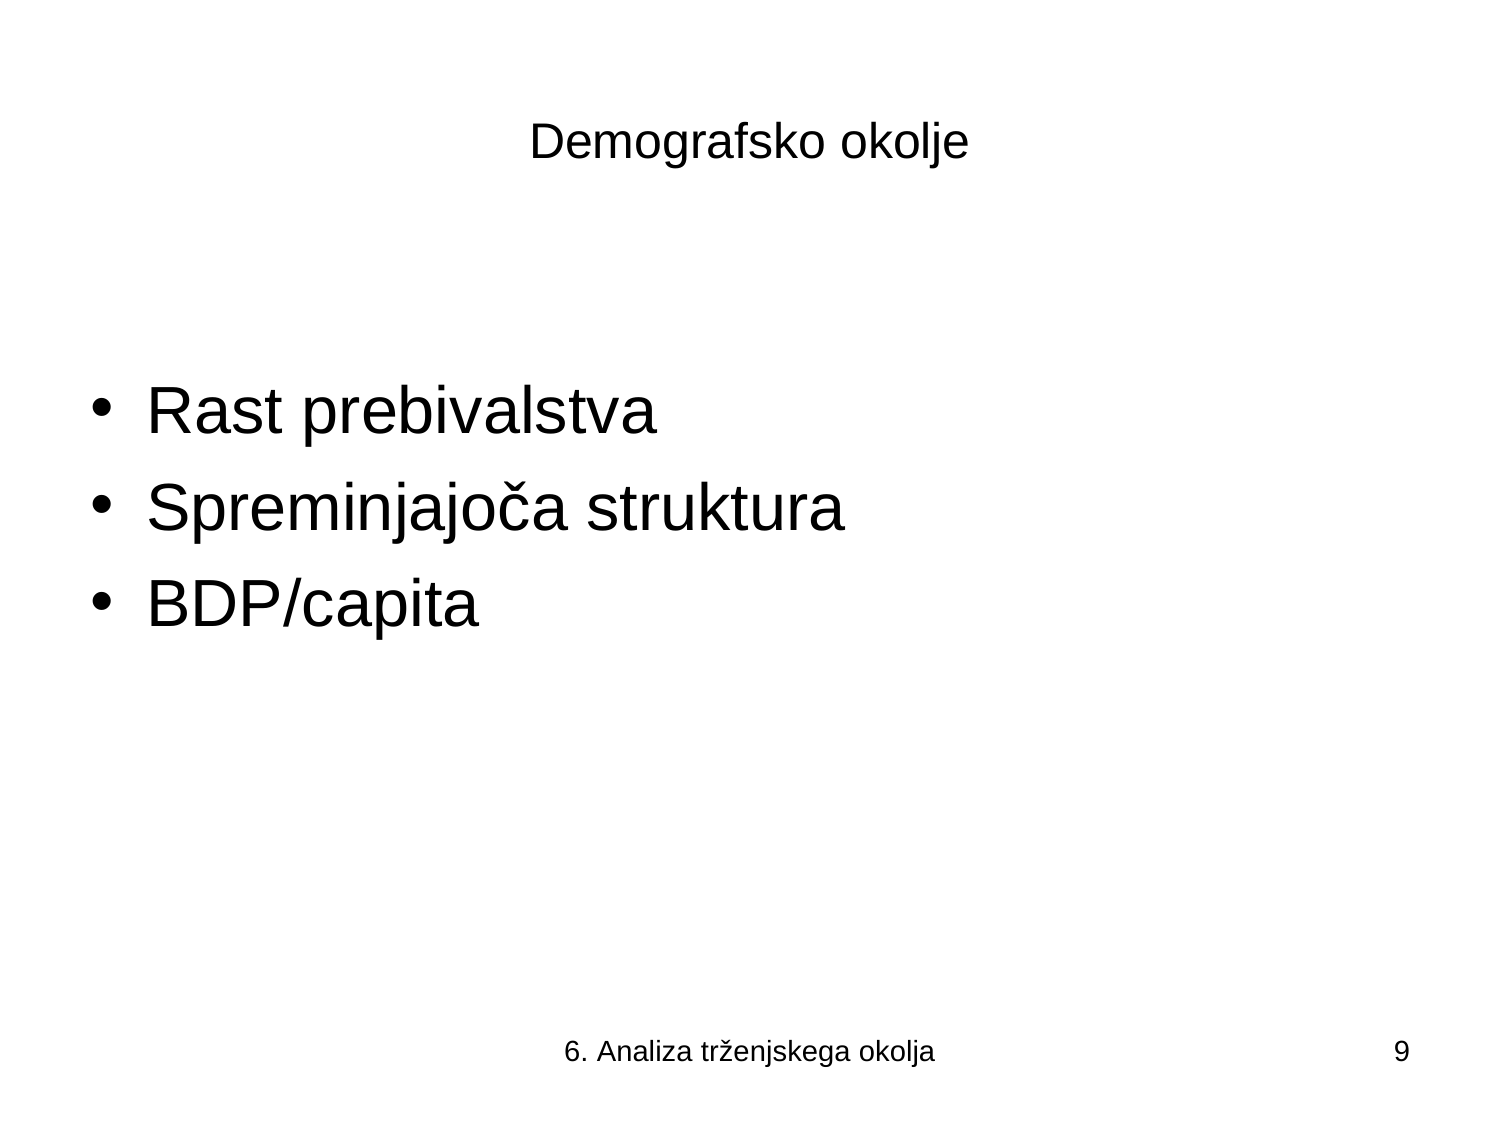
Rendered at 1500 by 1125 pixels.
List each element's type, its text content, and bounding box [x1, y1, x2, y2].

title Demografsko okolje [75, 45, 1426, 233]
text_box <number> [1074, 1024, 1426, 1103]
text_box 6. Analiza trženjskega okolja [512, 1024, 988, 1103]
list Rast prebivalstva Spreminjajoča struktura BDP/capita [75, 262, 1426, 1006]
